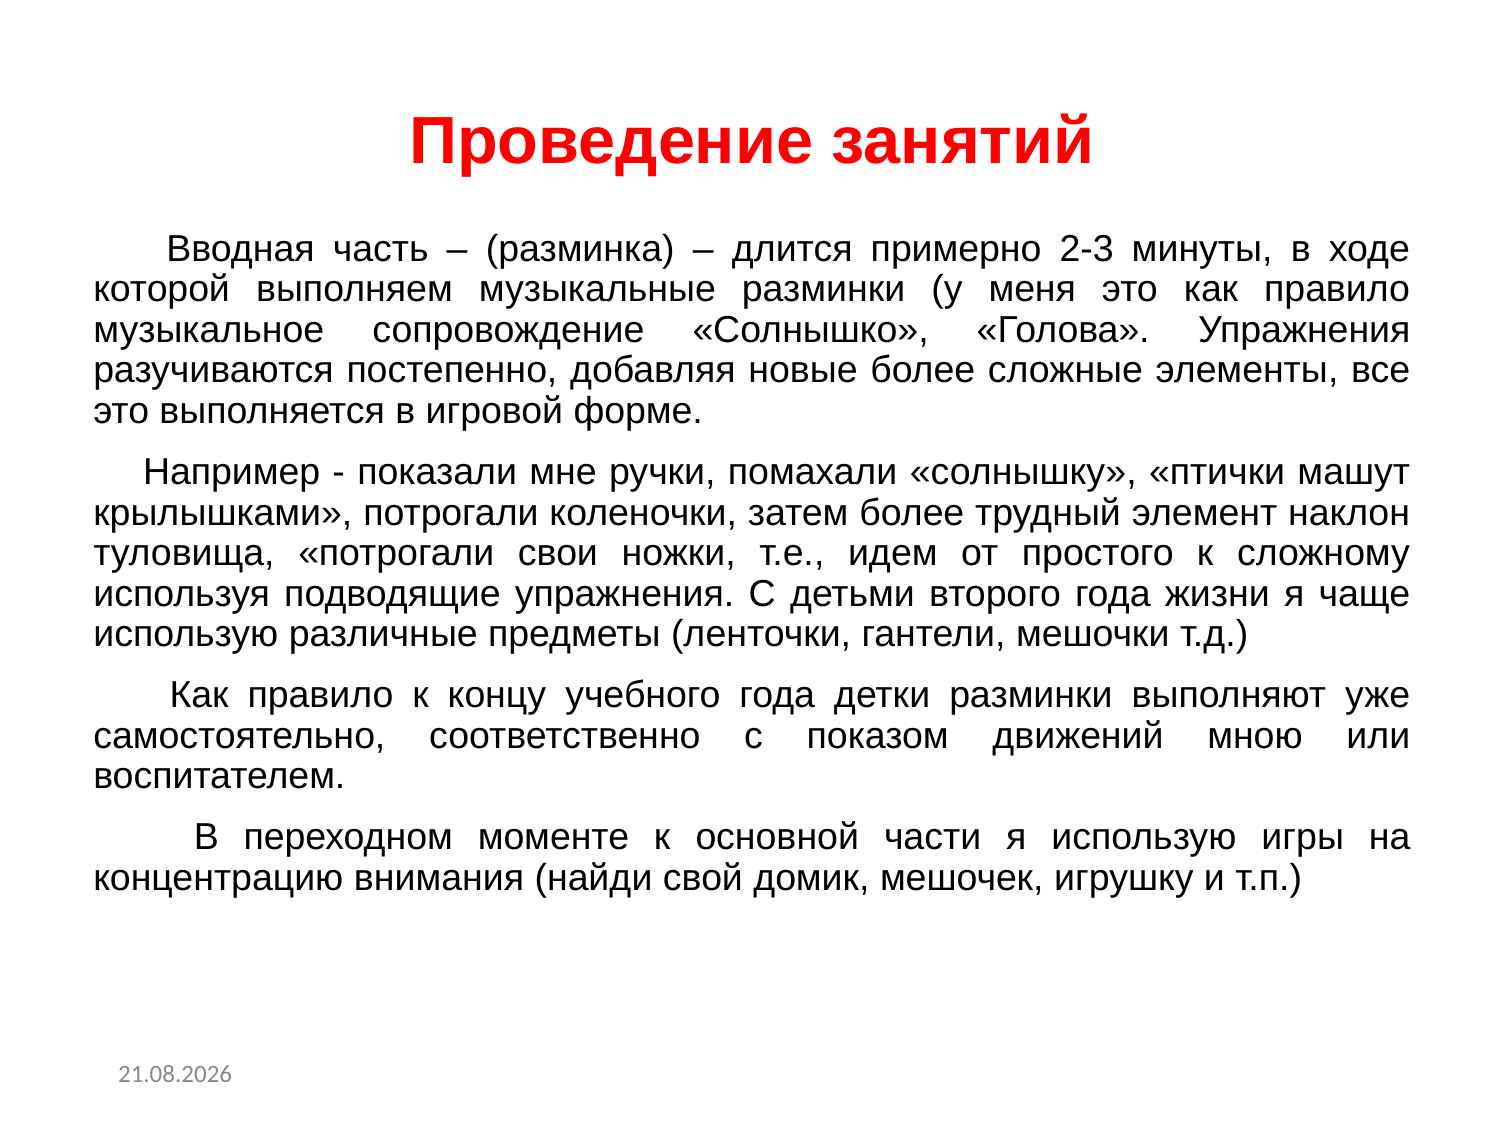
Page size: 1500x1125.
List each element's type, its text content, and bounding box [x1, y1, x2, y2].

text_box 19.10.2022 [103, 1042, 441, 1103]
subtitle Вводная часть – (разминка) – длится примерно 2-3 минуты, в ходе которой выполняем музыкальные разминки (у меня это как правило музыкальное сопровождение «Солнышко», «Голова». Упражнения разучиваются постепенно, добавляя новые более сложные элементы, все это выполняется в игровой форме. Например - показали мне ручки, помахали «солнышку», «птички машут крылышками», потрогали коленочки, затем более трудный элемент наклон туловища, «потрогали свои ножки, т.е., идем от простого к сложному используя подводящие упражнения. С детьми второго года жизни я чаще использую различные предметы (ленточки, гантели, мешочки т.д.) Как правило к концу учебного года детки разминки выполняют уже самостоятельно, соответственно с показом движений мною или воспитателем. В переходном моменте к основной части я использую игры на концентрацию внимания (найди свой домик, мешочек, игрушку и т.п.) [78, 221, 1427, 1043]
title Проведение занятий [78, 47, 1427, 186]
